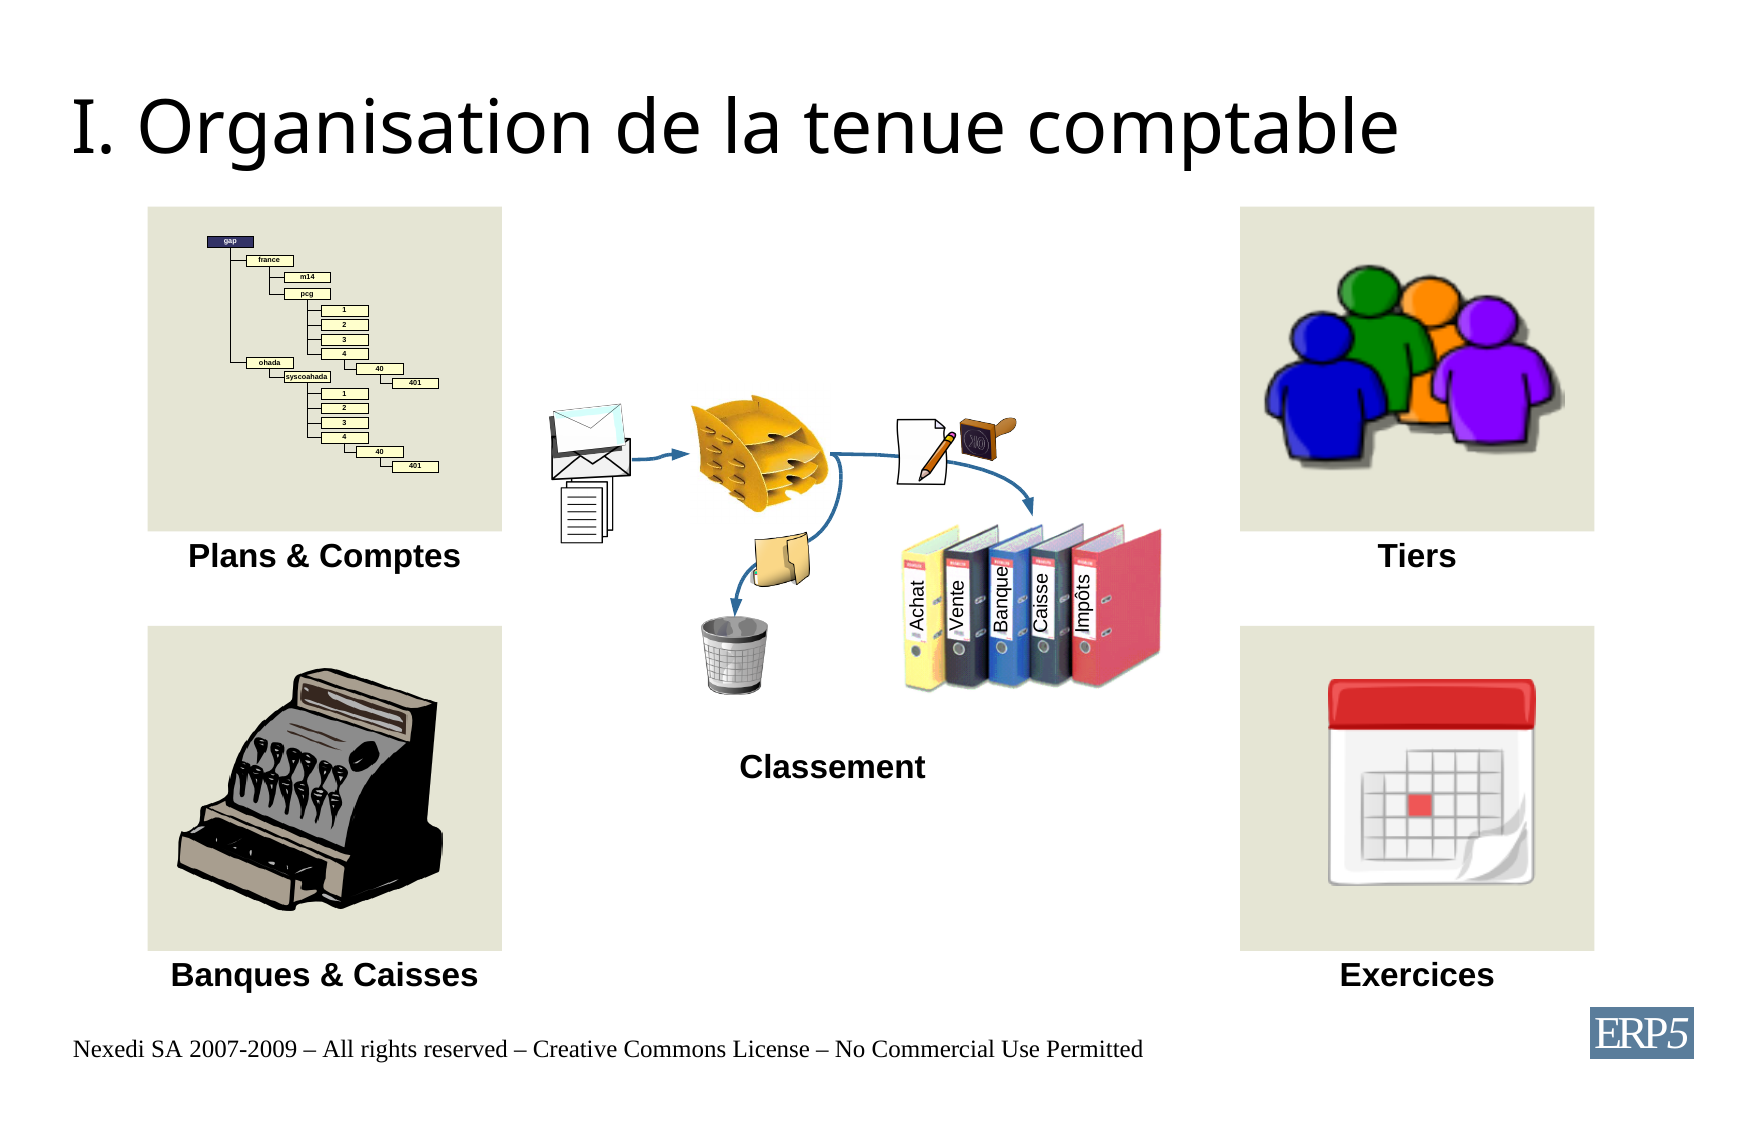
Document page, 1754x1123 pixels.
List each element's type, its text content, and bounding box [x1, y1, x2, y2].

picture [1328, 679, 1536, 886]
text_box Exercices [1240, 956, 1595, 994]
text_box [1240, 625, 1595, 951]
text_box [147, 206, 502, 532]
text_box [1240, 206, 1595, 532]
text_box Classement [655, 748, 1010, 786]
title I. Organisation de la tenue comptable [71, 63, 1707, 187]
text_box Banques & Caisses [147, 956, 502, 994]
text_box Tiers [1240, 537, 1595, 575]
text_box Plans & Comptes [147, 537, 502, 575]
picture [537, 383, 1187, 709]
text_box [147, 625, 502, 951]
picture [206, 236, 440, 473]
picture [1262, 223, 1565, 526]
picture [177, 668, 443, 911]
